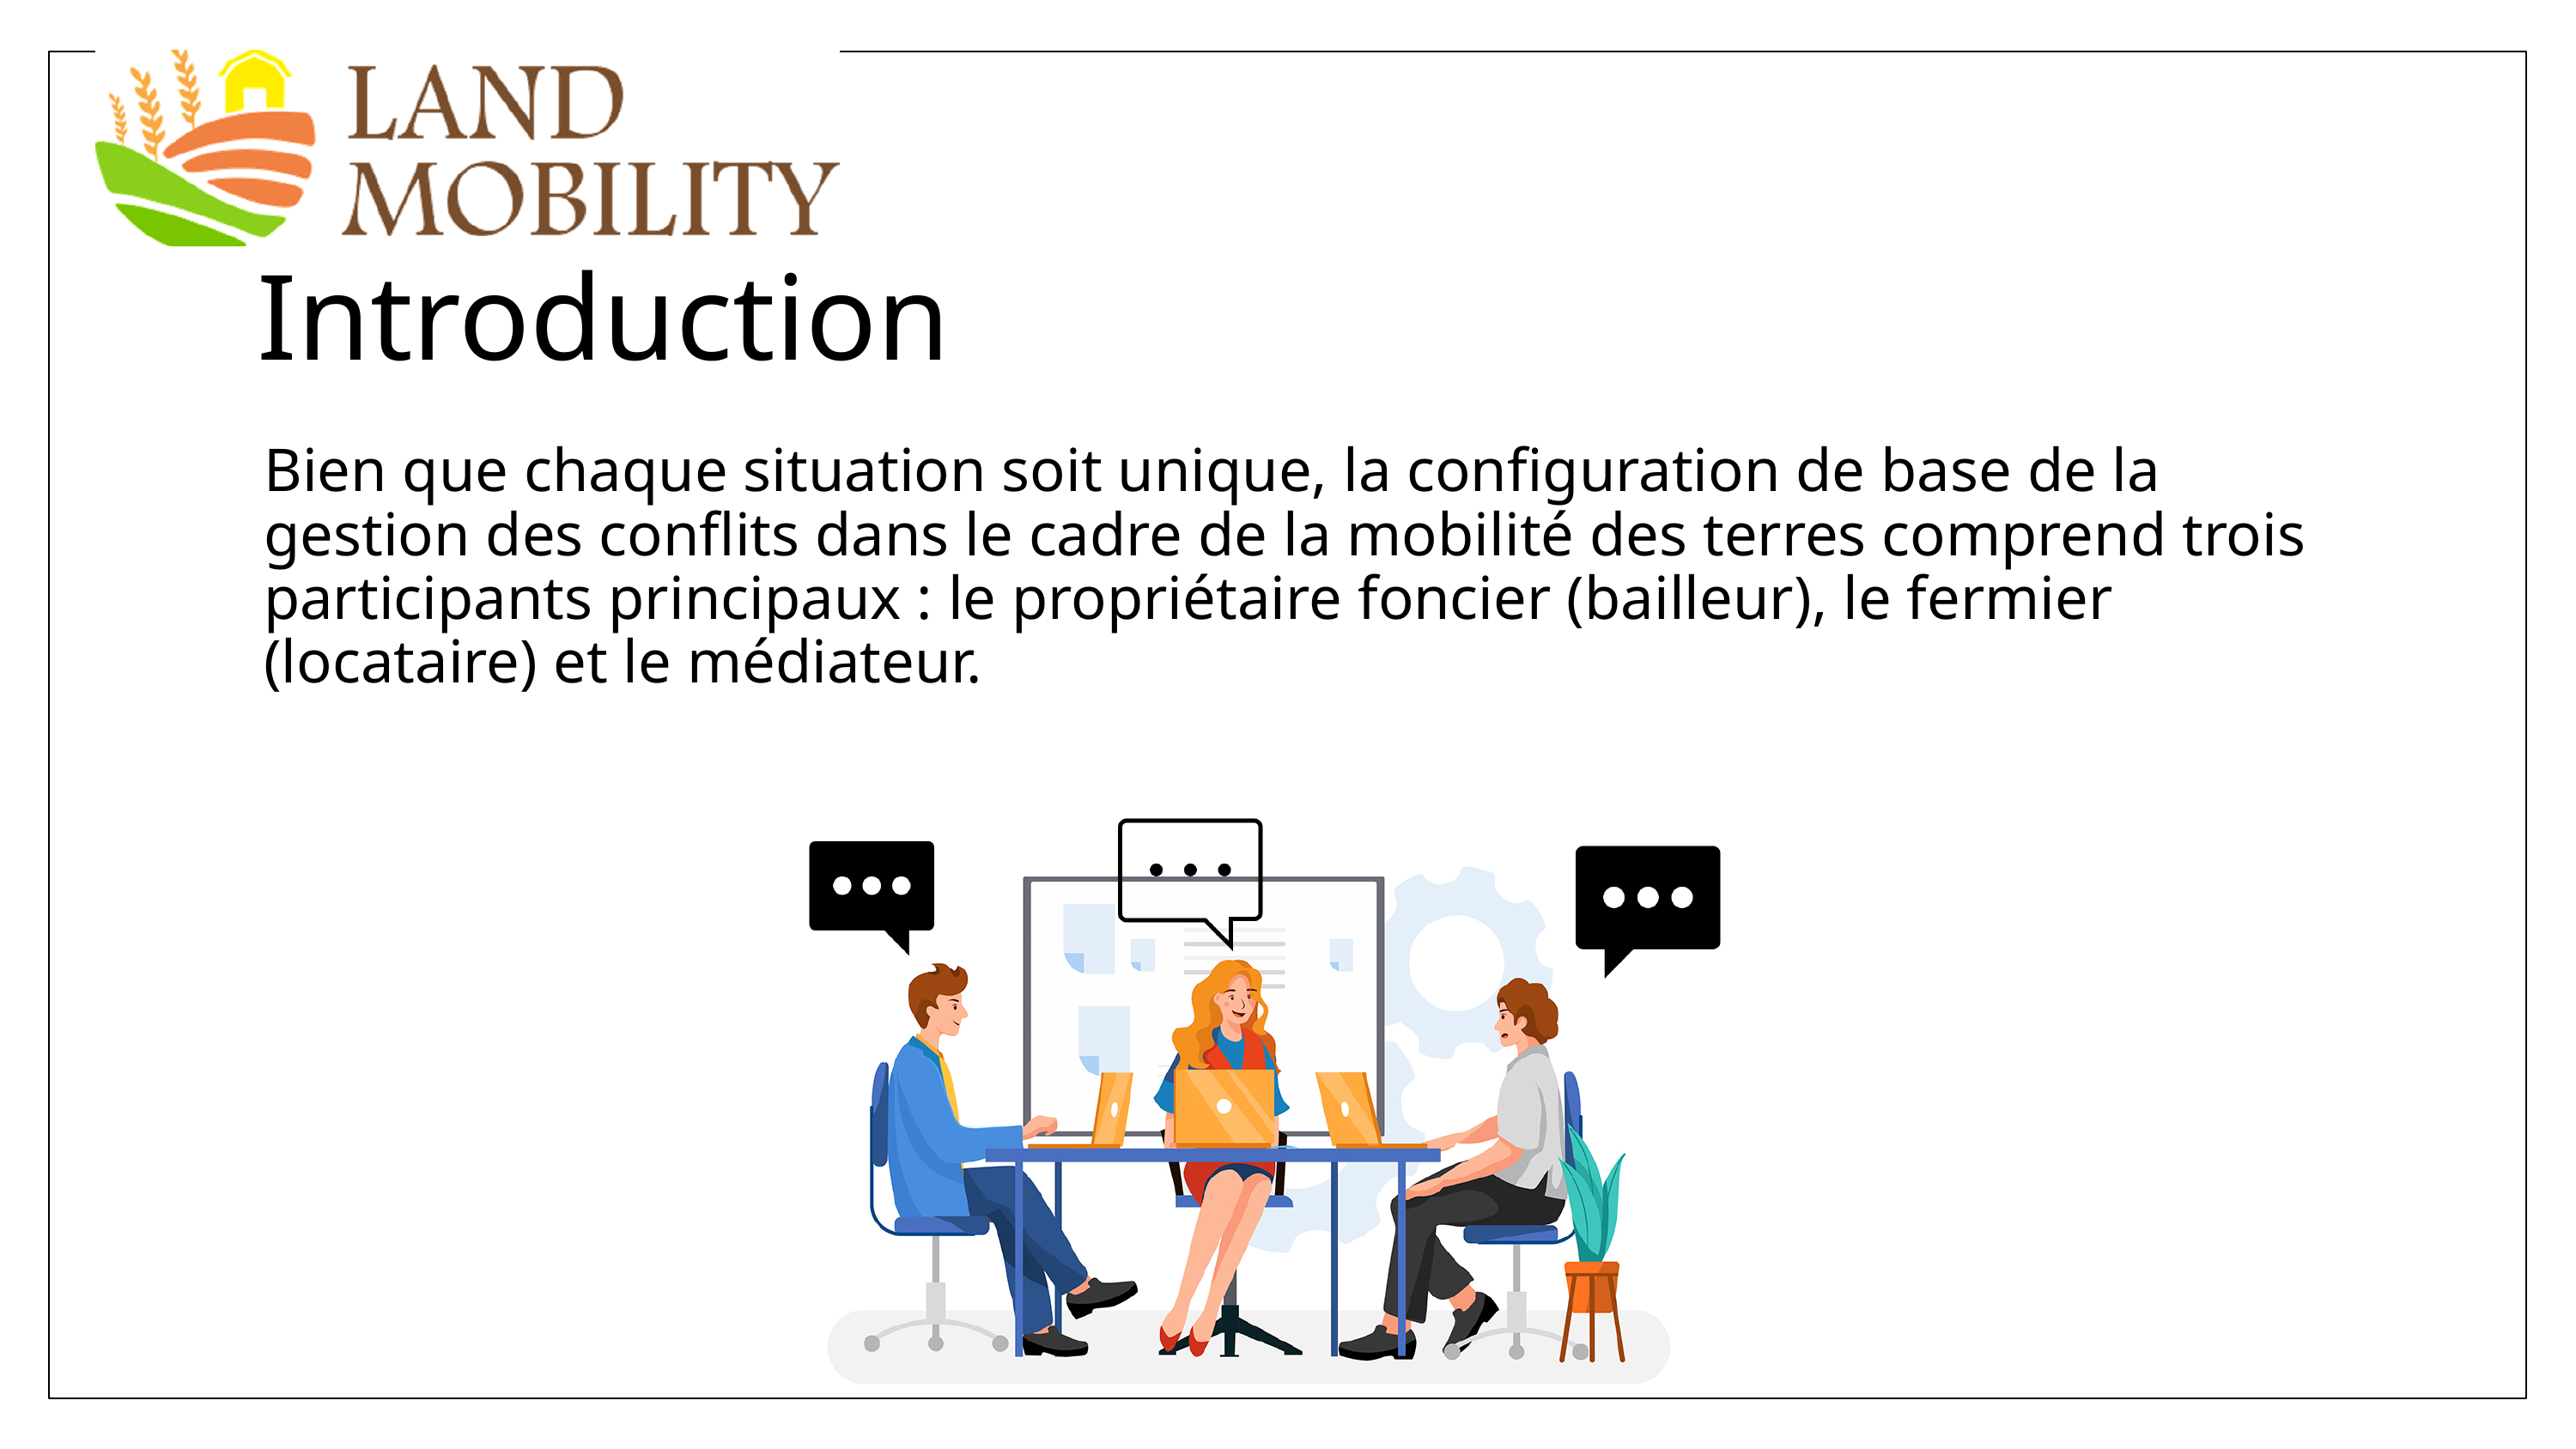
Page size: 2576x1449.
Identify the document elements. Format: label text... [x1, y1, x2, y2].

title Introduction [245, 252, 2331, 408]
picture [95, 50, 840, 246]
picture [740, 782, 1750, 1395]
list Bien que chaque situation soit unique, la configuration de base de la gestion des conflits dans le cadre de la mobilité des terres comprend trois participants principaux : le propriétaire foncier (bailleur), le fermier (locataire) et le médiateur. [241, 434, 2328, 1288]
